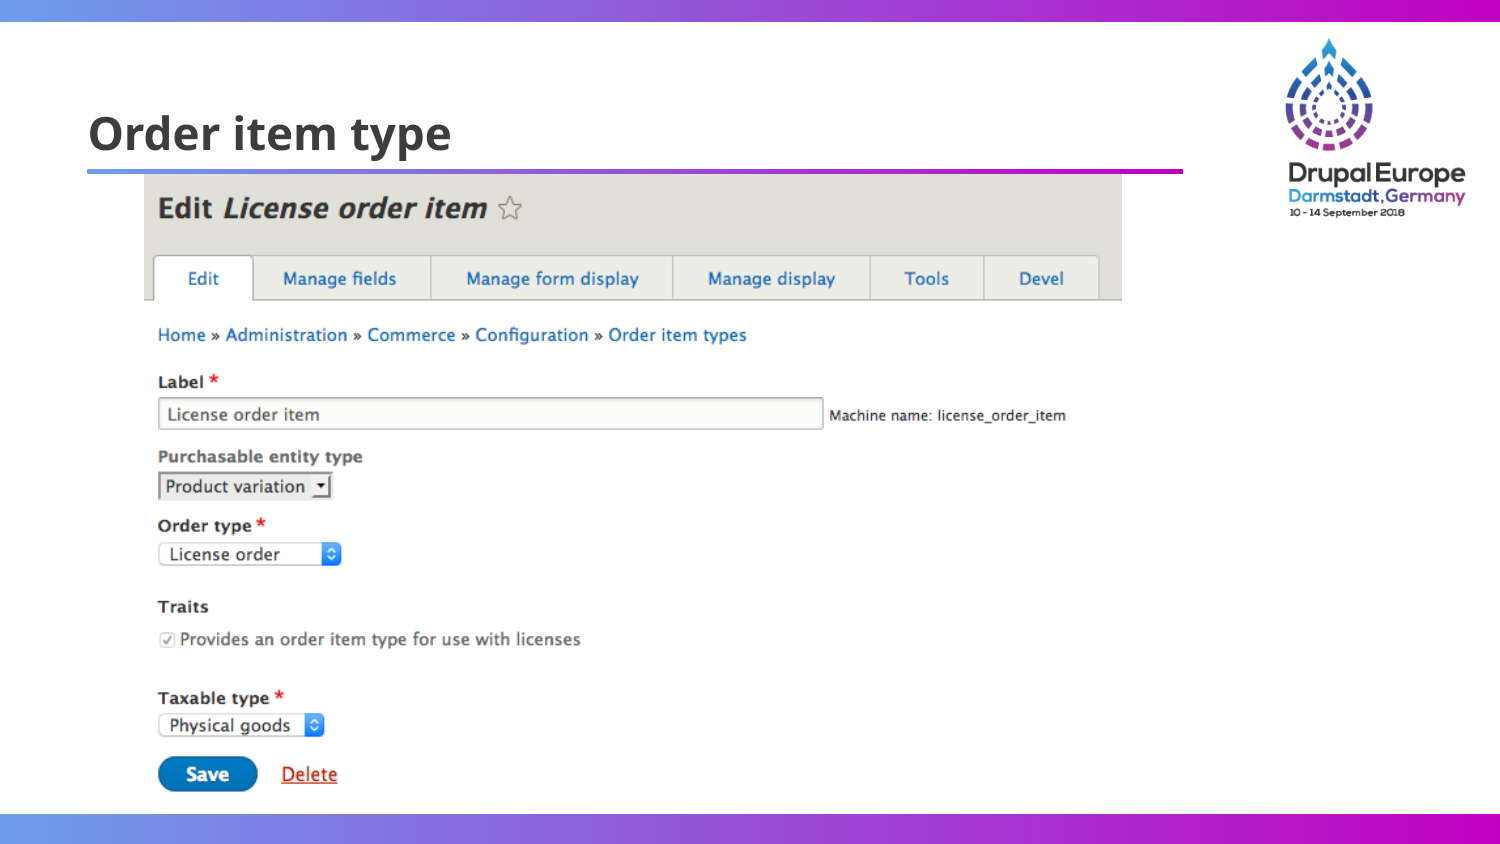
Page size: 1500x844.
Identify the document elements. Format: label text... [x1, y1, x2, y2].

text_box Order item type [72, 89, 964, 176]
picture [1285, 37, 1466, 219]
text_box [0, 814, 1500, 844]
picture [144, 174, 1122, 811]
text_box [0, 0, 1500, 22]
text_box [964, 169, 1183, 174]
